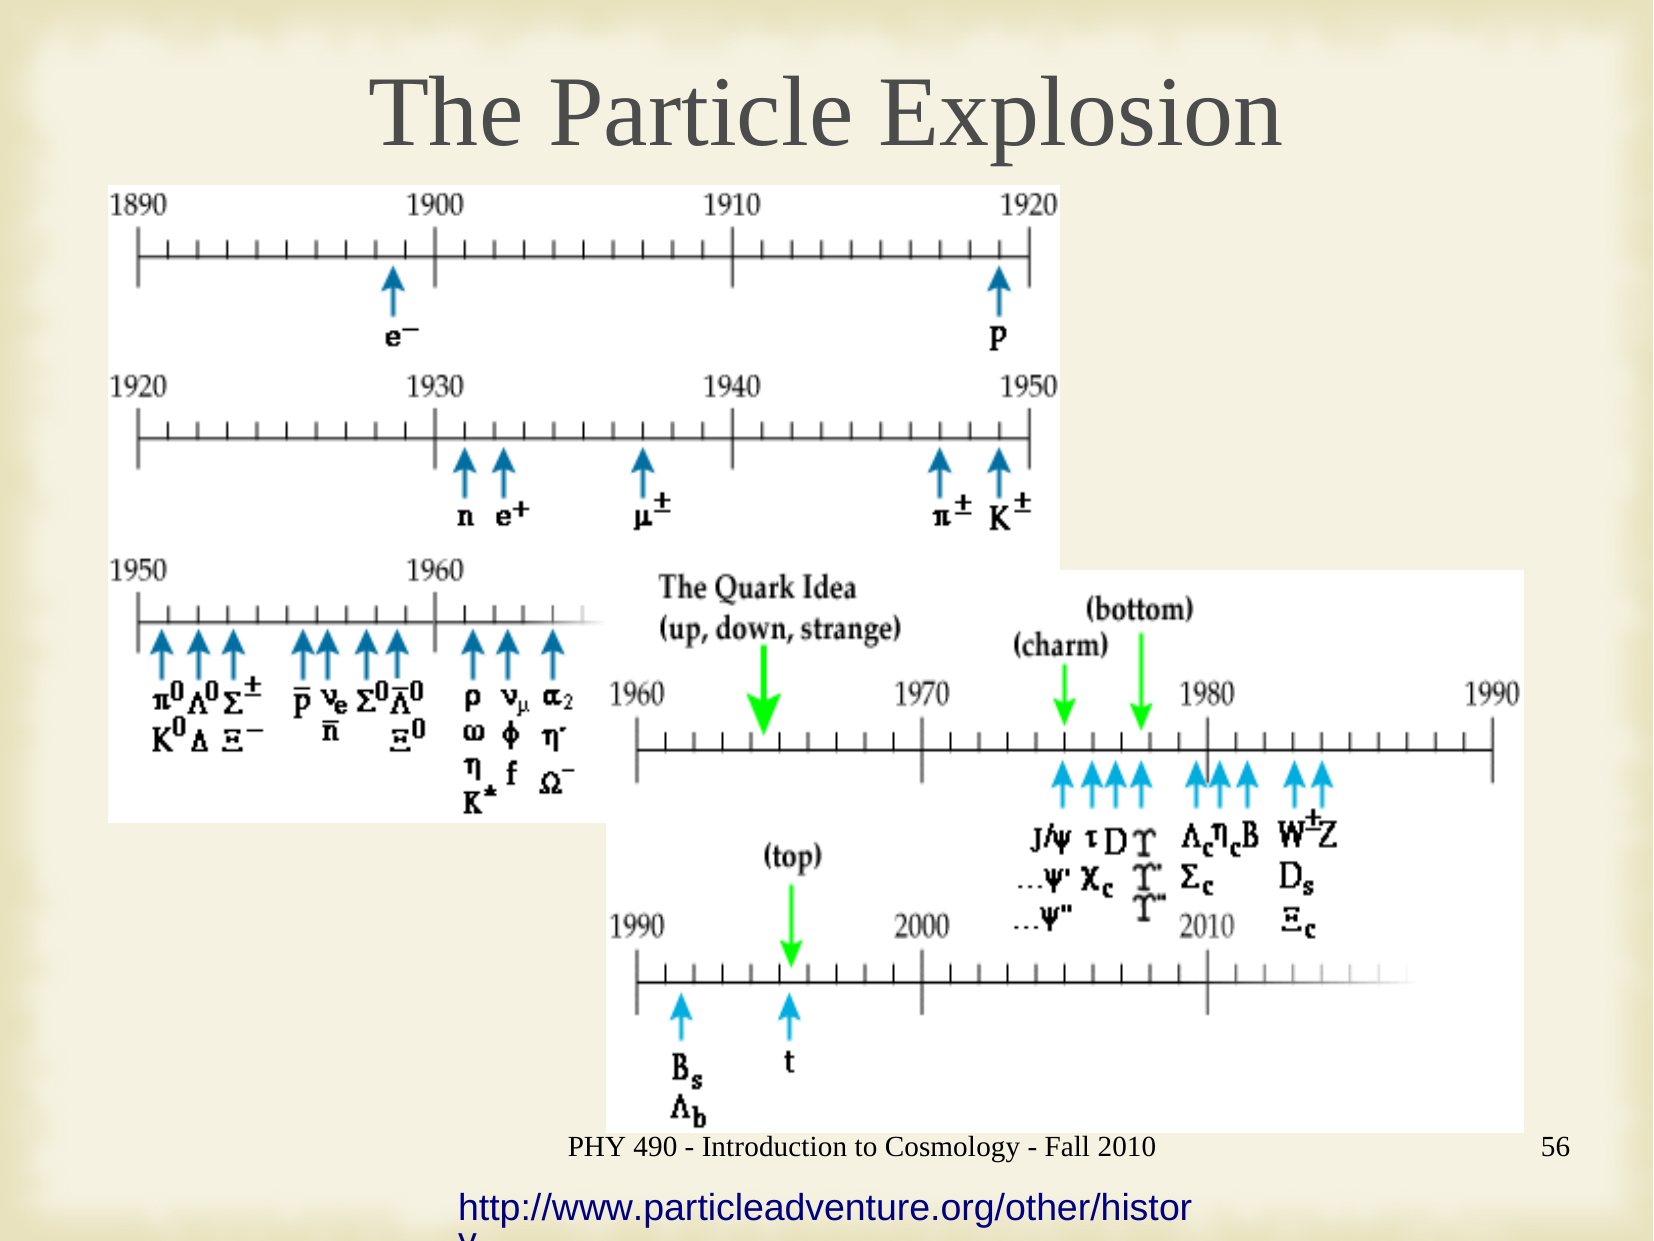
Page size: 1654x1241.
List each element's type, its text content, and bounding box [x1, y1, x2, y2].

picture [0, 0, 1653, 1241]
title The Particle Explosion [82, 15, 1571, 208]
picture [463, 1236, 472, 1241]
text_box http://www.particleadventure.org/other/history [443, 1178, 1224, 1236]
